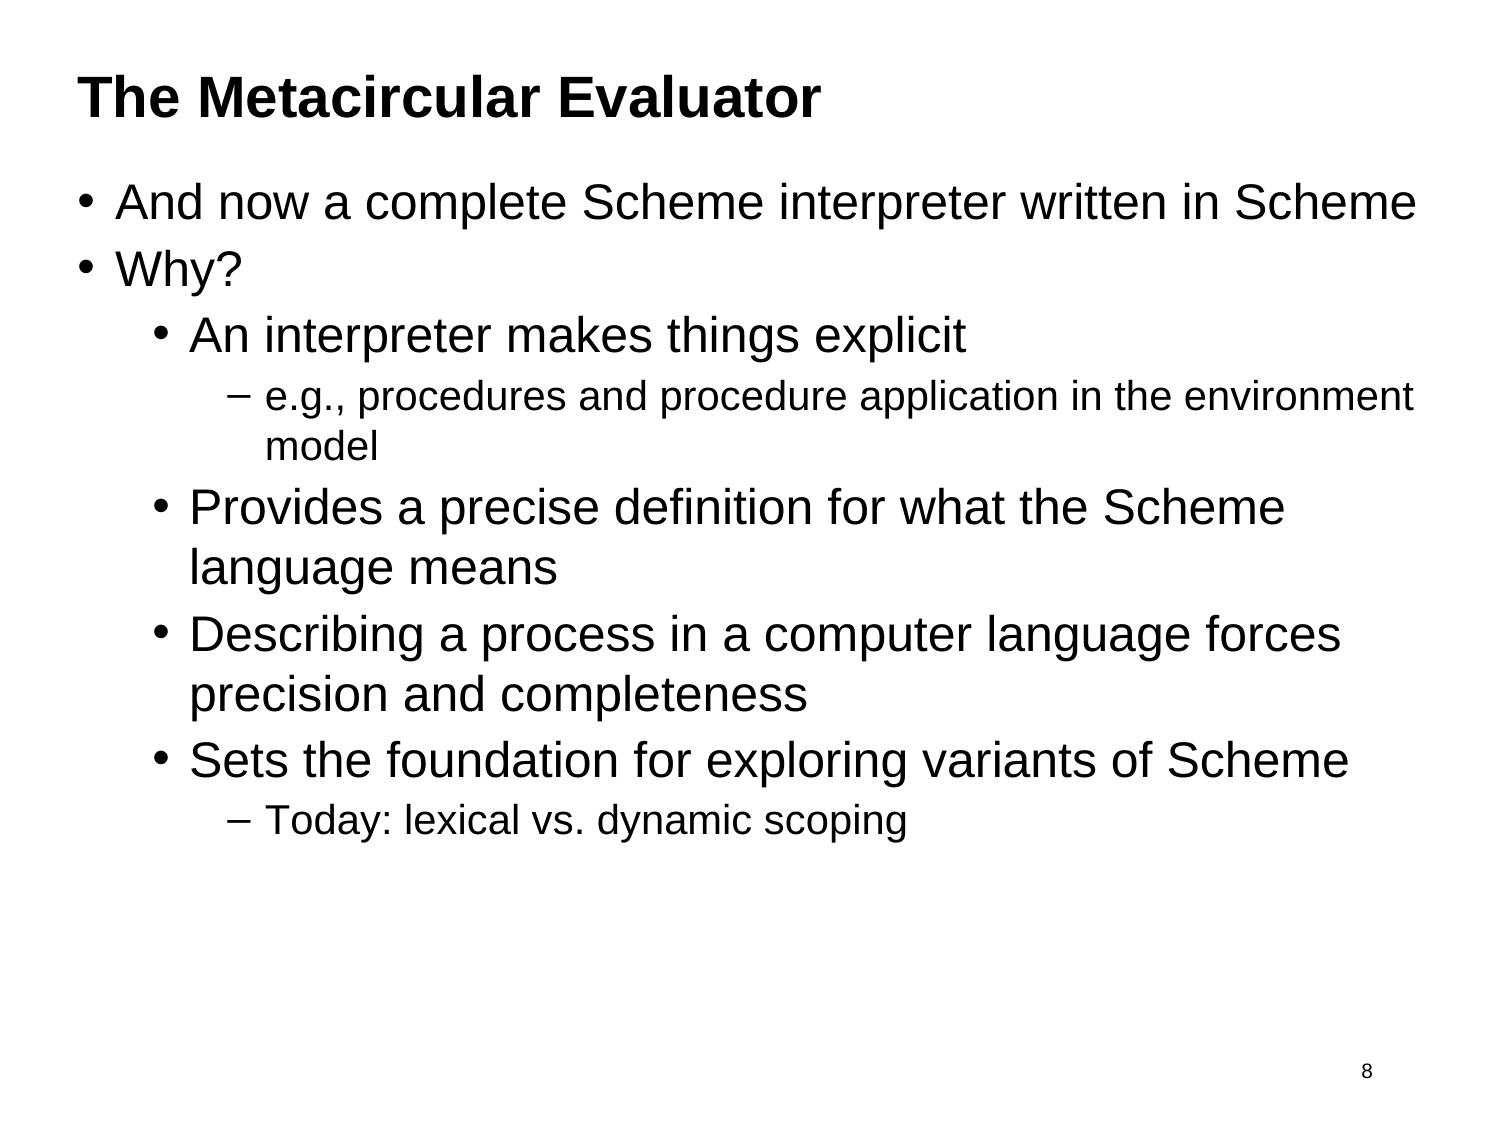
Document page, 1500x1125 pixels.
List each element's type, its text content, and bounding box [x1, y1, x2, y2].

text_box And now a complete Scheme interpreter written in Scheme Why? An interpreter makes things explicit e.g., procedures and procedure application in the environment model Provides a precise definition for what the Scheme language means Describing a process in a computer language forces precision and completeness Sets the foundation for exploring variants of Scheme Today: lexical vs. dynamic scoping [62, 162, 1450, 1056]
text_box <number> [1025, 1049, 1388, 1101]
text_box The Metacircular Evaluator [62, 24, 1338, 162]
